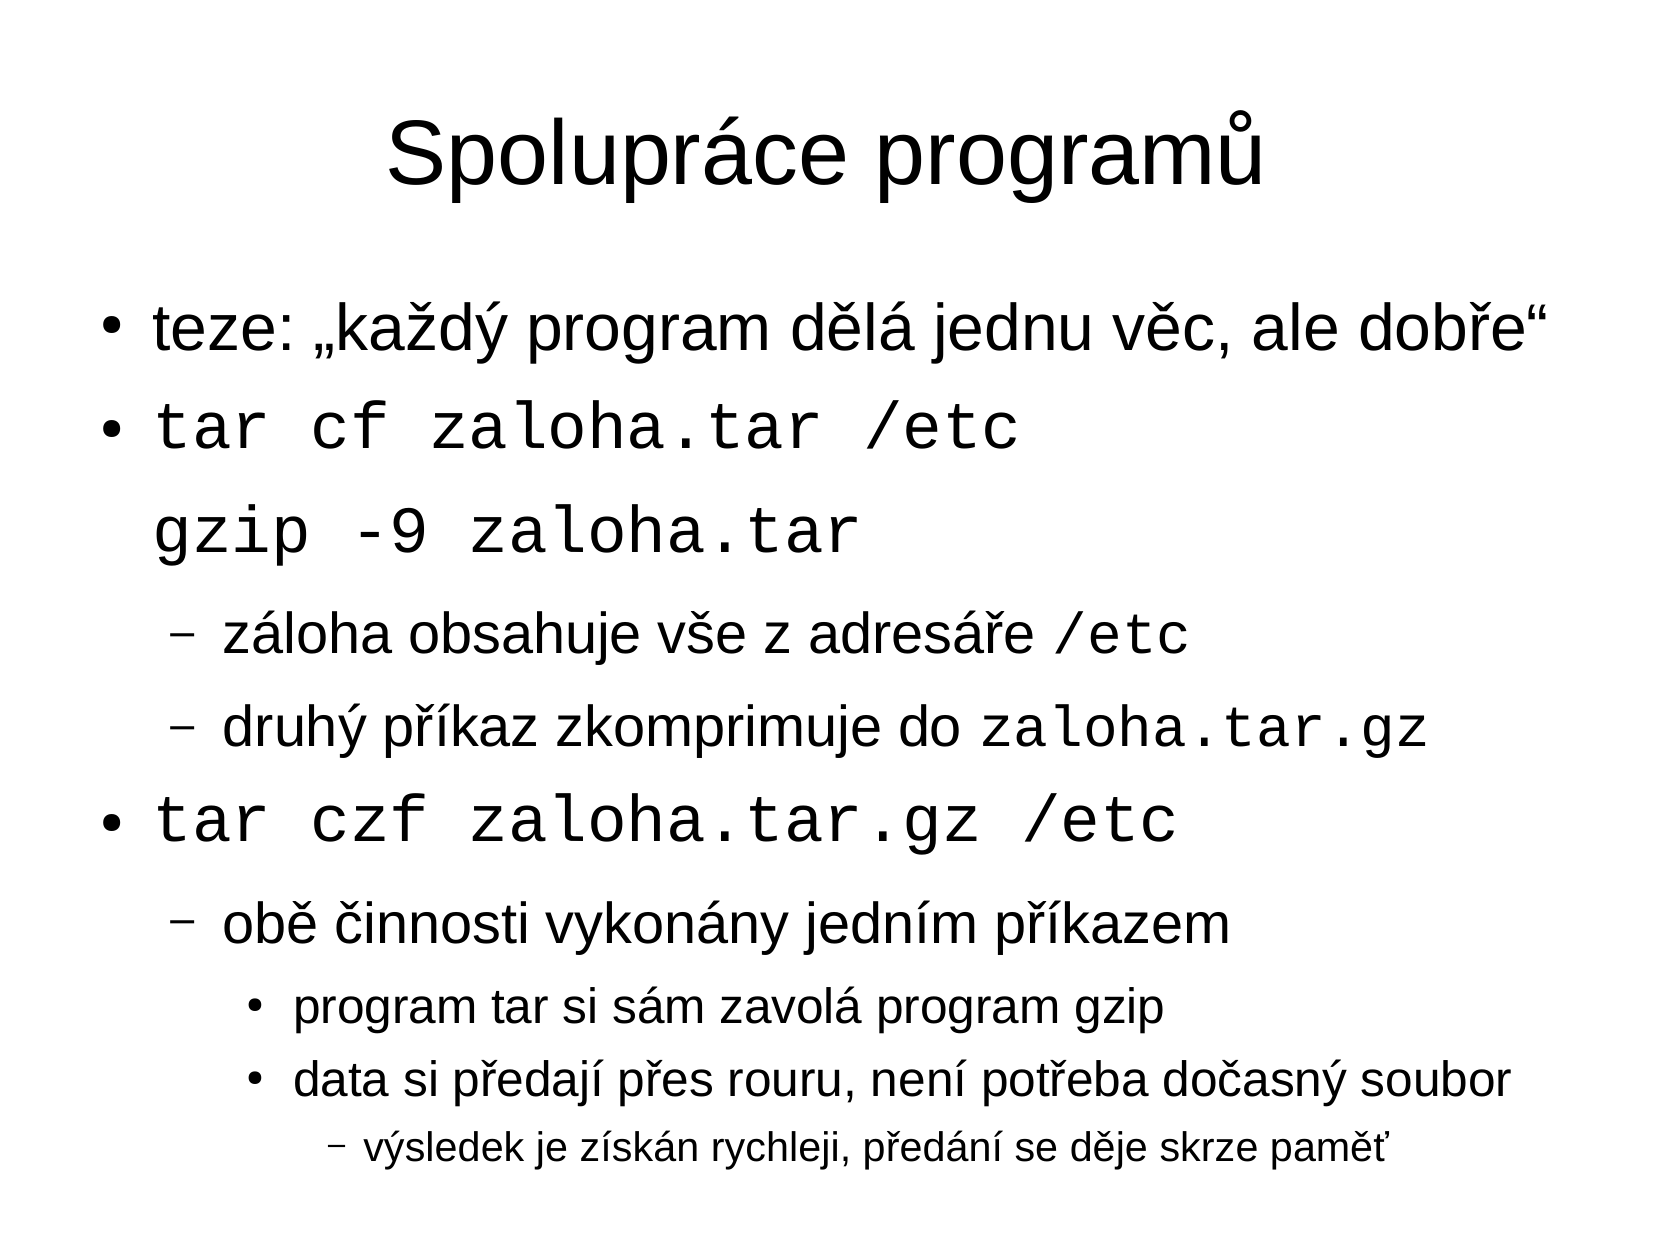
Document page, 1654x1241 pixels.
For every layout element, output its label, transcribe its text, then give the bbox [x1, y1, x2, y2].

list teze: „každý program dělá jednu věc, ale dobře“ tar cf zaloha.tar /etc gzip -9 zaloha.tar záloha obsahuje vše z adresáře /etc druhý příkaz zkomprimuje do zaloha.tar.gz tar czf zaloha.tar.gz /etc obě činnosti vykonány jedním příkazem program tar si sám zavolá program gzip data si předají přes rouru, není potřeba dočasný soubor výsledek je získán rychleji, předání se děje skrze paměť [82, 290, 1571, 1176]
title Spolupráce programů [82, 56, 1571, 250]
